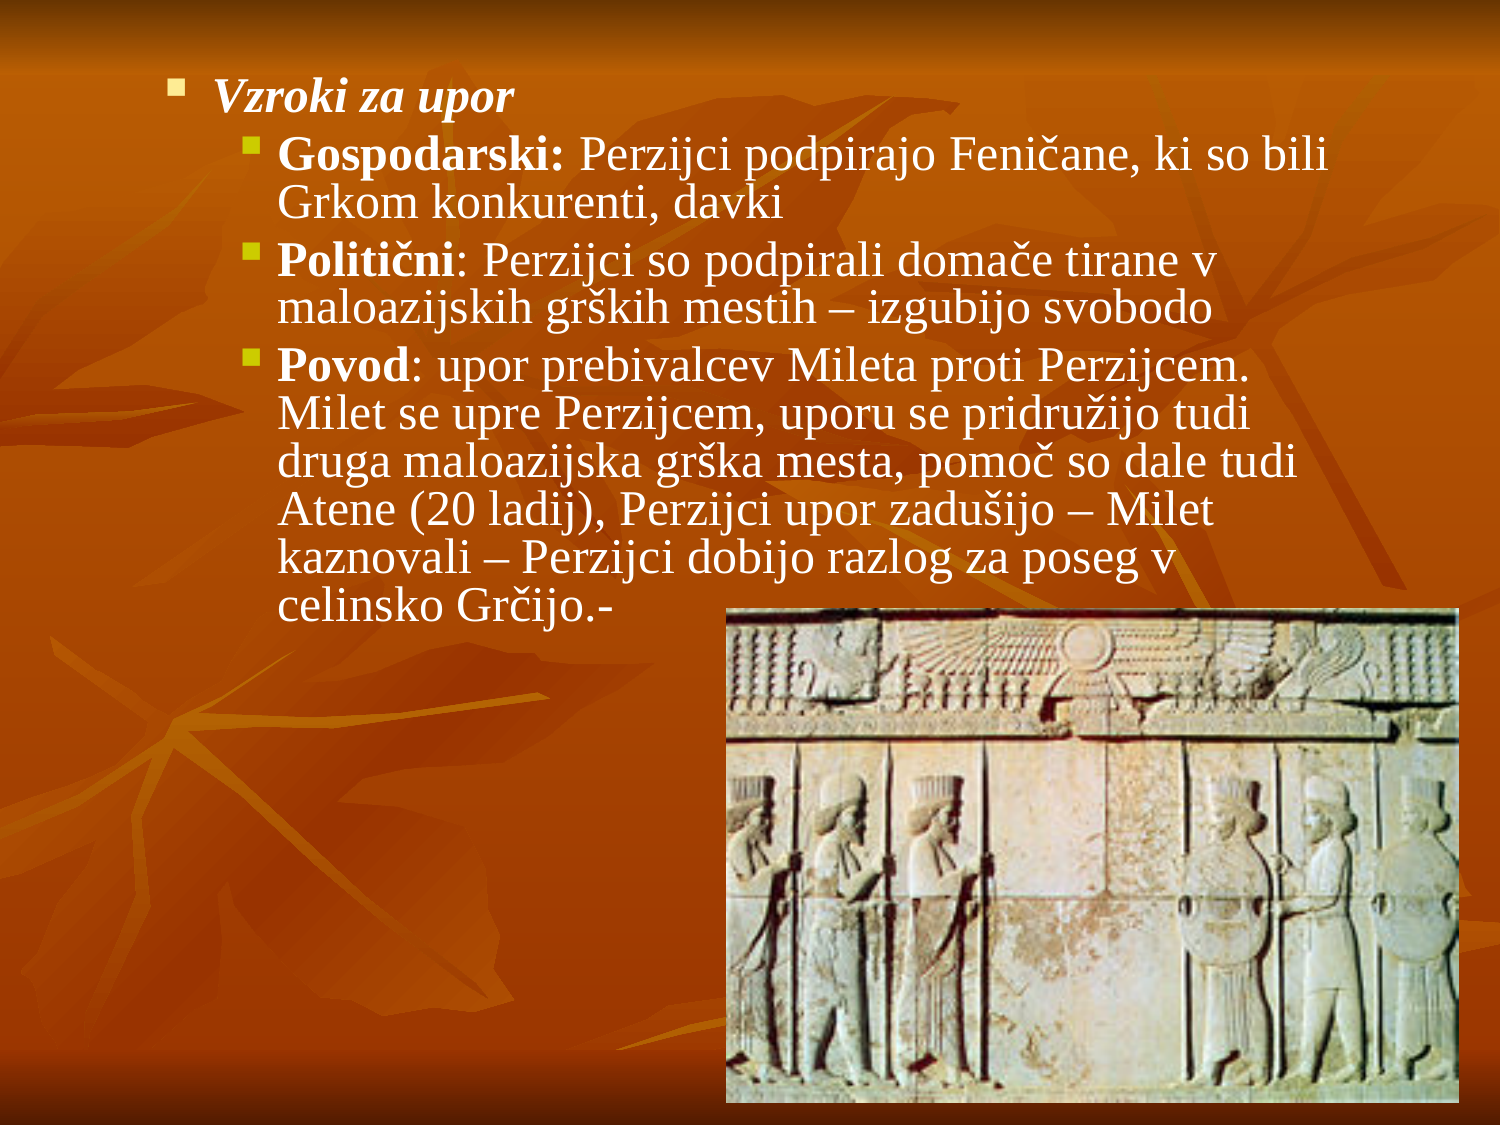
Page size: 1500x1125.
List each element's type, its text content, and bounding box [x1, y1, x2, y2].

list Vzroki za upor Gospodarski: Perzijci podpirajo Feničane, ki so bili Grkom konkurenti, davki Politični: Perzijci so podpirali domače tirane v maloazijskih grških mestih – izgubijo svobodo Povod: upor prebivalcev Mileta proti Perzijcem. Milet se upre Perzijcem, uporu se pridružijo tudi druga maloazijska grška mesta, pomoč so dale tudi Atene (20 ladij), Perzijci upor zadušijo – Milet kaznovali – Perzijci dobijo razlog za poseg v celinsko Grčijo.- [75, 66, 1365, 1006]
picture [726, 608, 1459, 1103]
